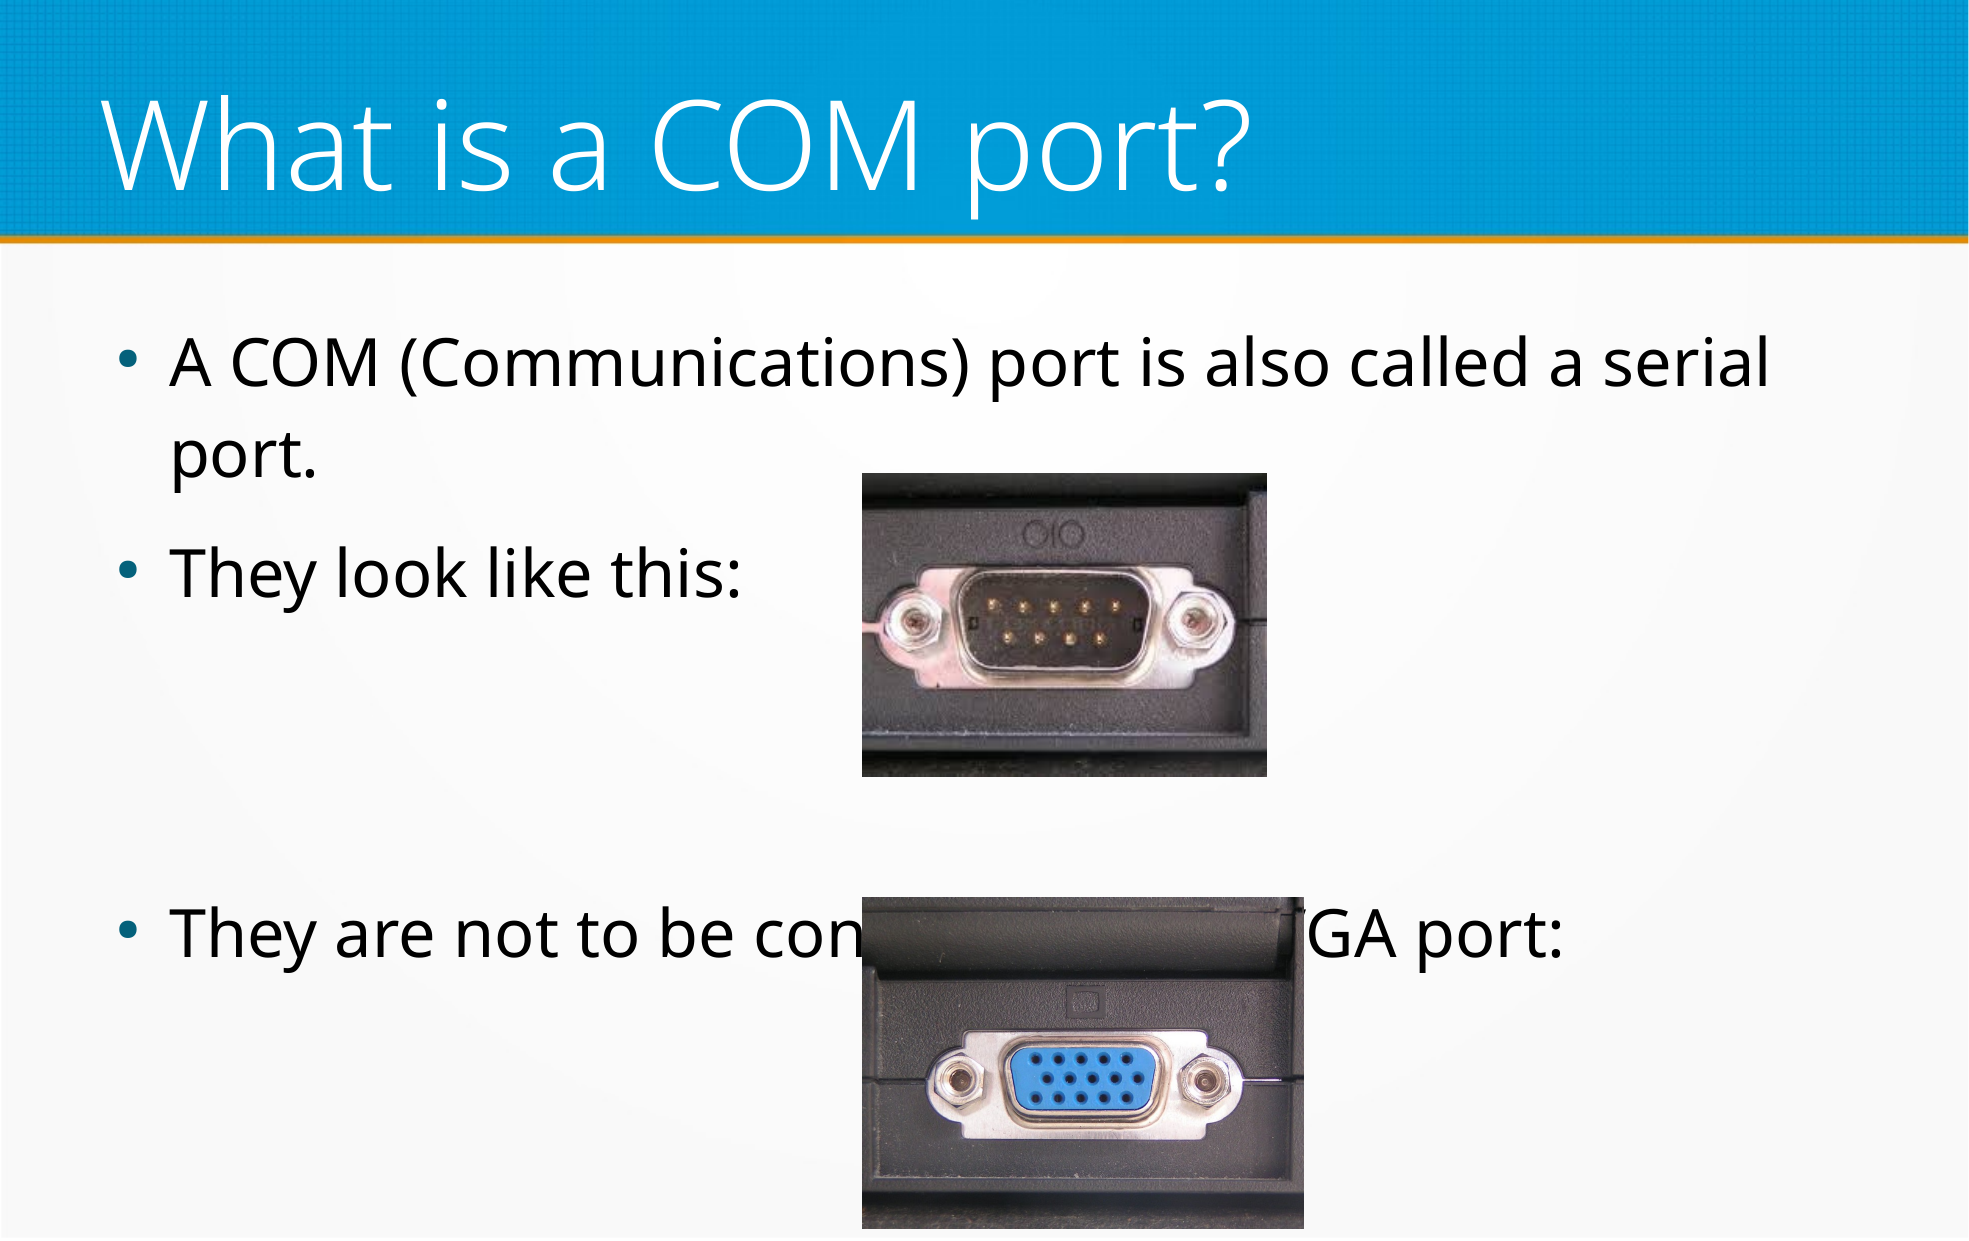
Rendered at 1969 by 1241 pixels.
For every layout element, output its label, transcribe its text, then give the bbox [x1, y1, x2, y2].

picture [0, 233, 1969, 1241]
title What is a COM port? [98, 19, 1870, 227]
list A COM (Communications) port is also called a serial port. They look like this: They are not to be confused with a VGA port: [98, 315, 1861, 1081]
